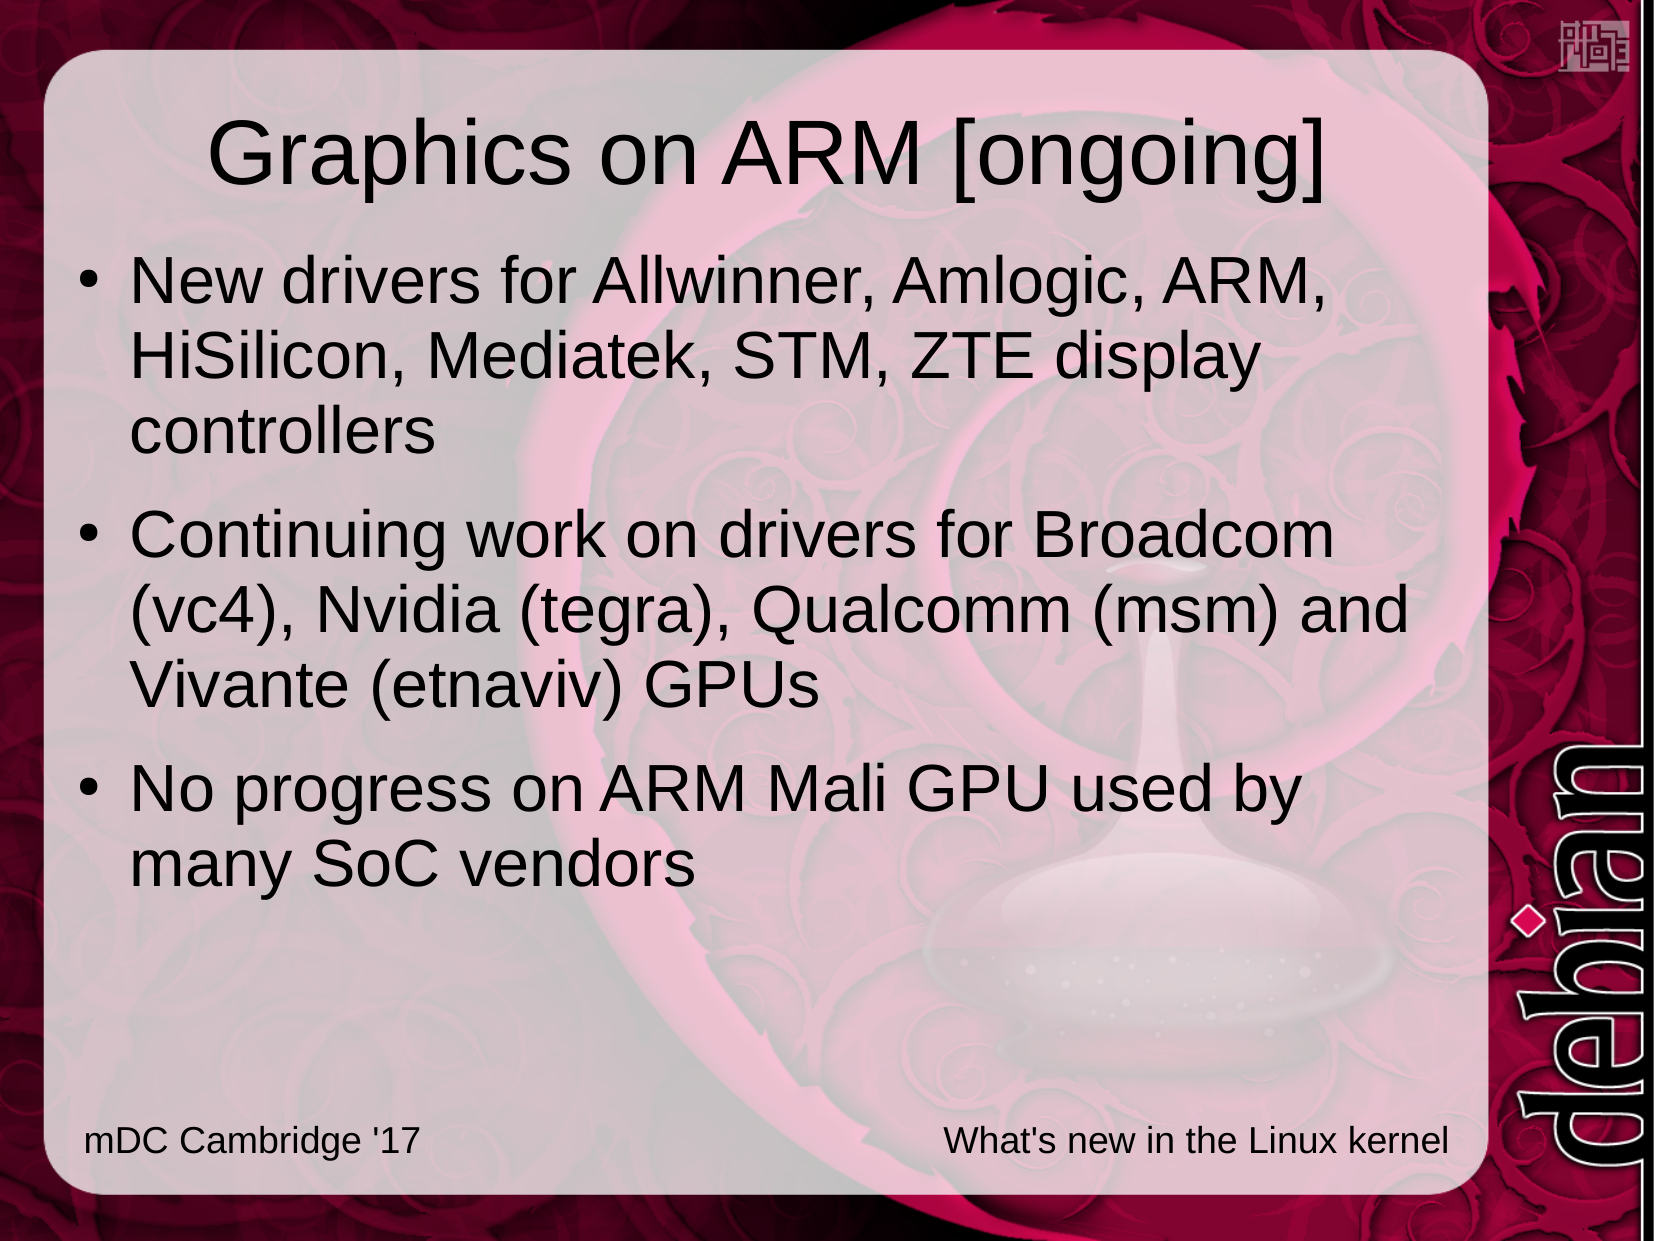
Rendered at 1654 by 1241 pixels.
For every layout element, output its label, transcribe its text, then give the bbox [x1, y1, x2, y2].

picture [0, 0, 1654, 1241]
list New drivers for Allwinner, Amlogic, ARM, HiSilicon, Mediatek, STM, ZTE display controllers Continuing work on drivers for Broadcom (vc4), Nvidia (tegra), Qualcomm (msm) and Vivante (etnaviv) GPUs No progress on ARM Mali GPU used by many SoC vendors [59, 243, 1477, 1109]
title Graphics on ARM [ongoing] [59, 49, 1477, 243]
